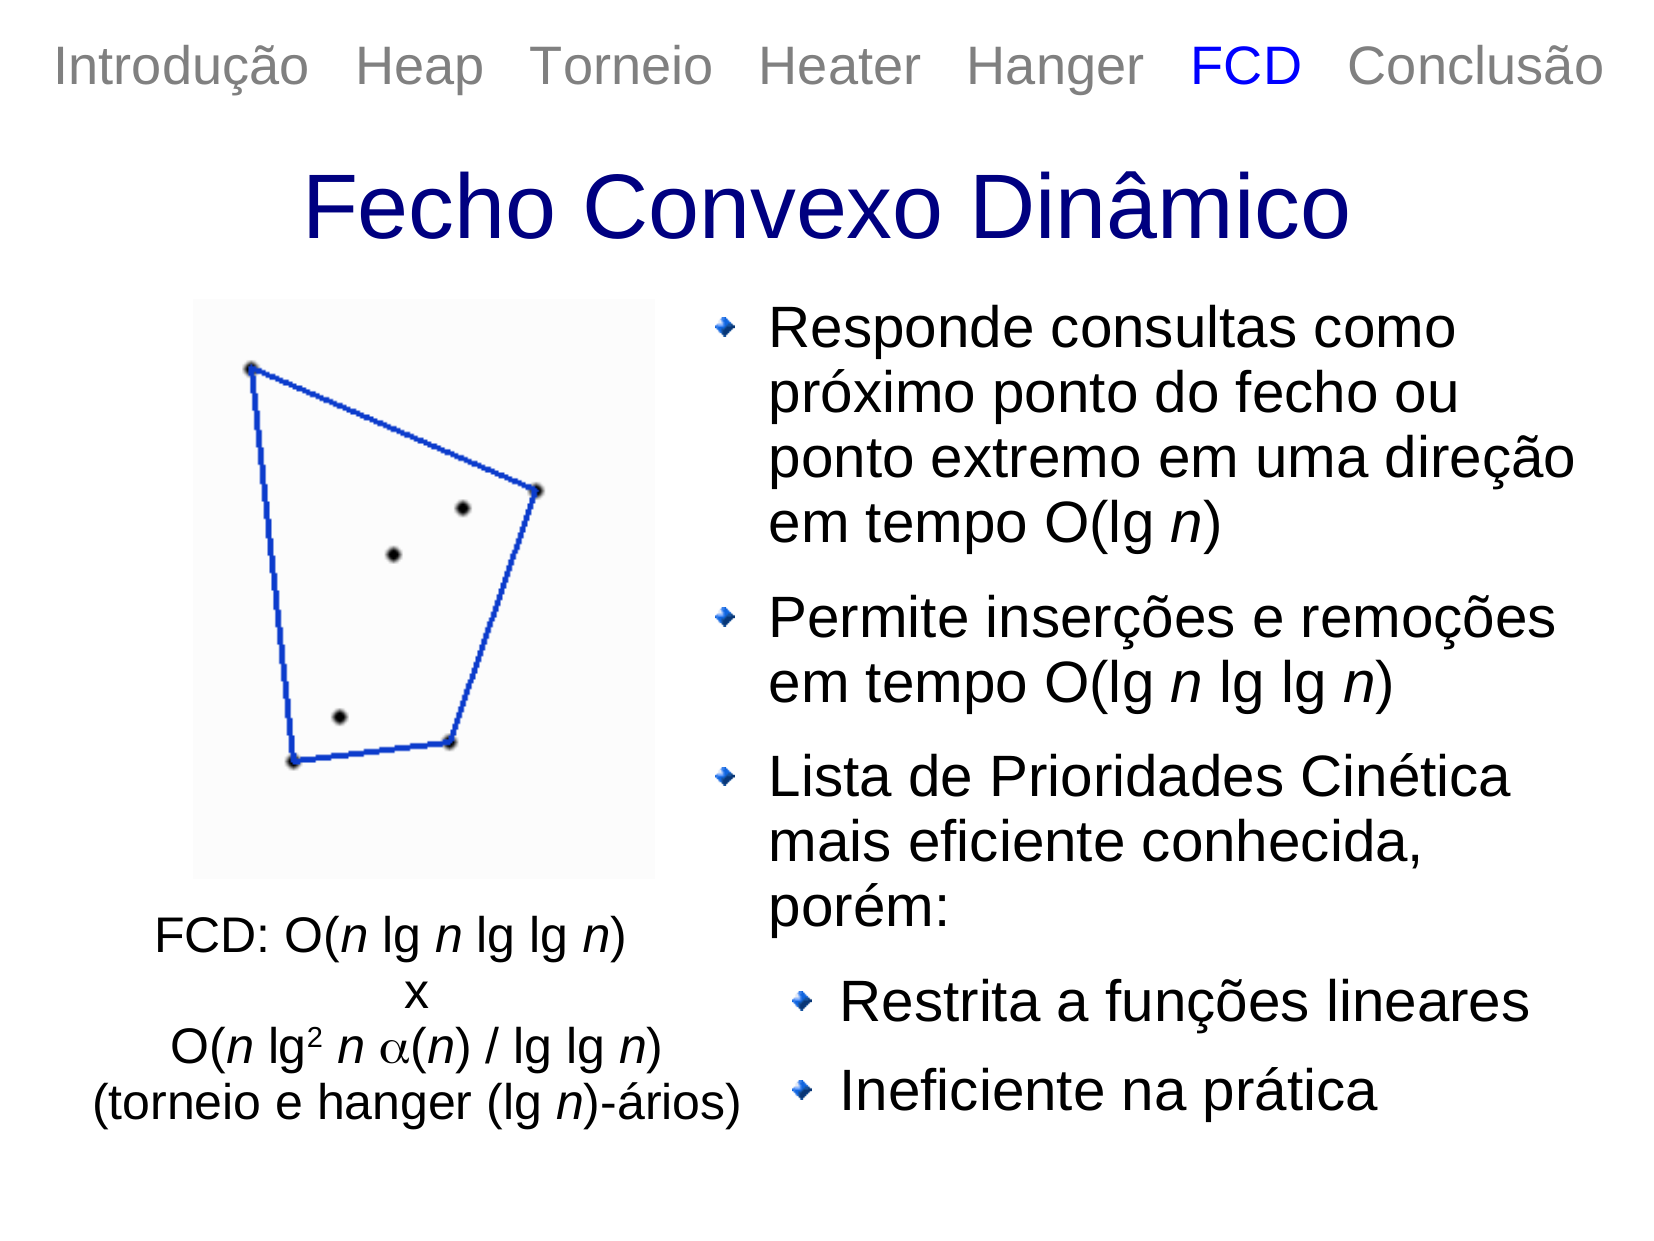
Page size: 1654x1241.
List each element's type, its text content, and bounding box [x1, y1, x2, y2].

text_box Introdução Heap Torneio Heater Hanger FCD Conclusão [30, 35, 1629, 96]
picture [193, 299, 655, 879]
list Responde consultas como próximo ponto do fecho ou ponto extremo em uma direção em tempo O(lg n) Permite inserções e remoções em tempo O(lg n lg lg n) Lista de Prioridades Cinética mais eficiente conhecida, porém: Restrita a funções lineares Ineficiente na prática [697, 294, 1598, 1205]
list FCD: O(n lg n lg lg n) x O(n lg2 n (n) / lg lg n) (torneio e hanger (lg n)-ários) [15, 907, 749, 1157]
title Fecho Convexo Dinâmico [121, 102, 1534, 311]
